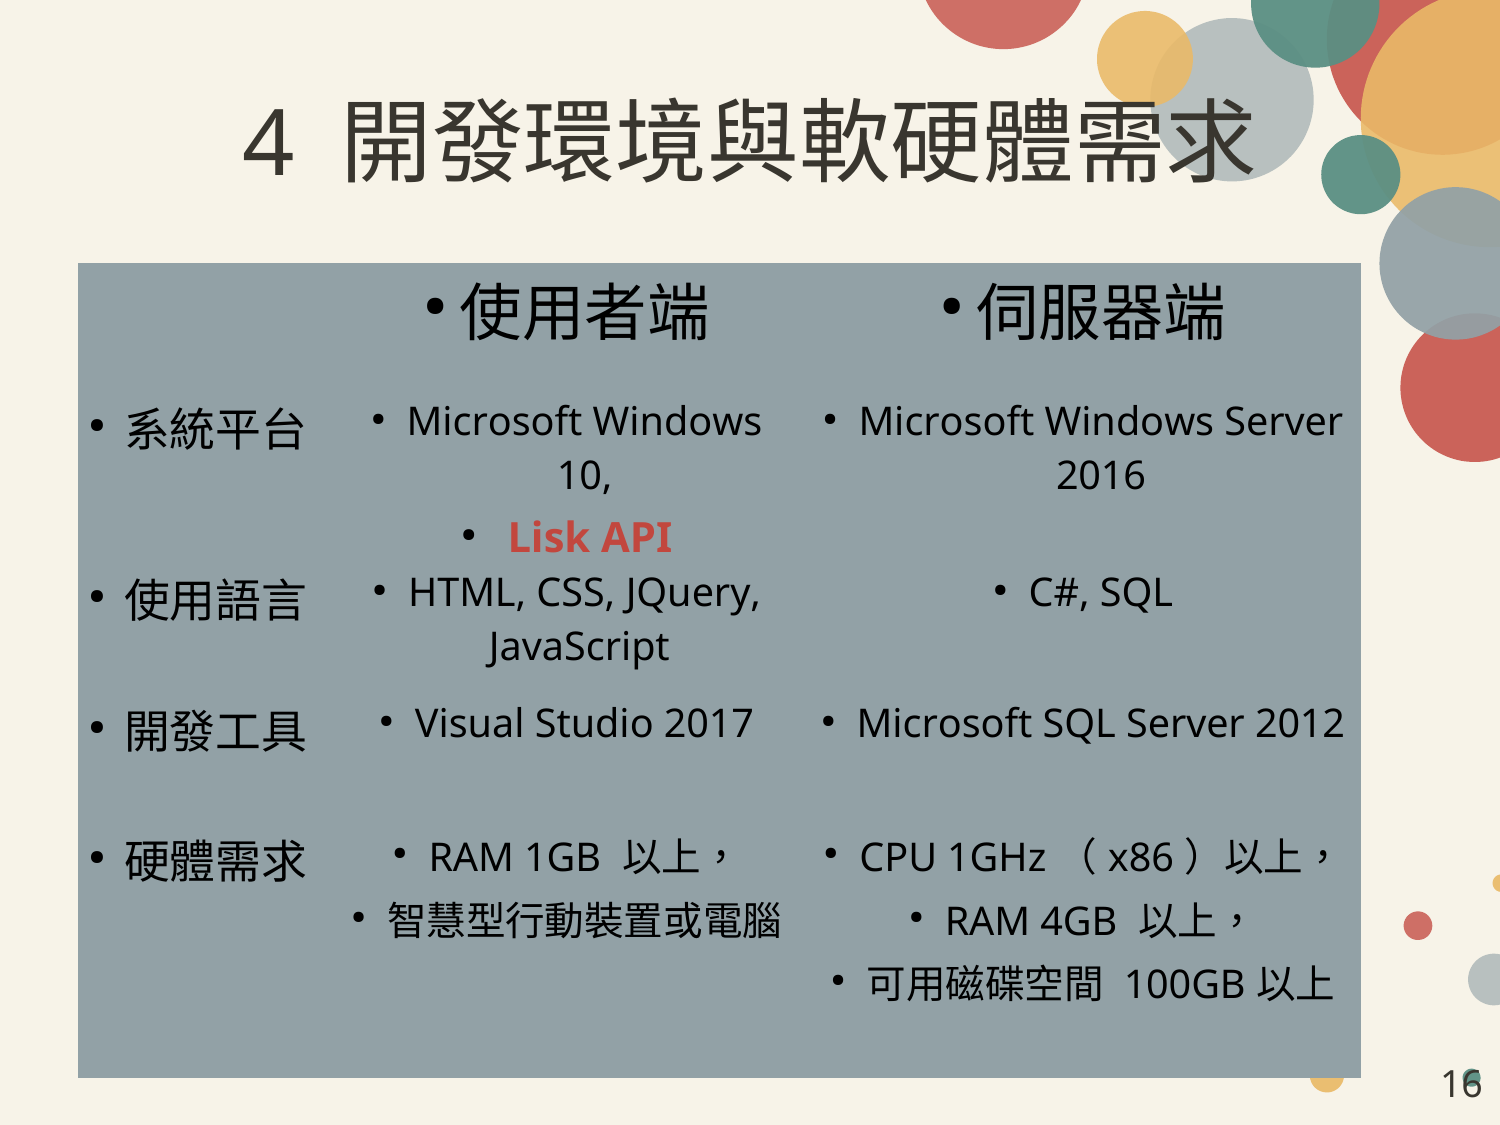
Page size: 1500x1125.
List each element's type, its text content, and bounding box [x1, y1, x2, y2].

table_header [78, 263, 328, 393]
text_box [1099, 0, 1500, 462]
text_box [1468, 953, 1500, 1006]
table_cell Visual Studio 2017 [328, 695, 795, 826]
table_cell 使用語言 [78, 564, 328, 695]
text_box [1310, 1078, 1344, 1093]
text_box 16 [1425, 1052, 1500, 1113]
table_cell 硬體需求 [78, 826, 328, 1078]
table_cell 系統平台 [78, 393, 328, 564]
table_cell 開發工具 [78, 695, 328, 826]
text_box [1492, 874, 1500, 892]
table_header 伺服器端 [795, 263, 1361, 393]
table_cell Microsoft SQL Server 2012 [795, 695, 1361, 826]
table_cell Microsoft Windows Server 2016 [795, 393, 1361, 564]
table_cell Microsoft Windows 10, Lisk API [328, 393, 795, 564]
table_cell RAM 1GB 以上， 智慧型行動裝置或電腦 [328, 826, 795, 1078]
table_header 使用者端 [328, 263, 795, 393]
text_box [1403, 911, 1433, 940]
table_cell CPU 1GHz（x86）以上， RAM 4GB 以上， 可用磁碟空間 100GB以上 [795, 826, 1361, 1078]
table_cell HTML, CSS, JQuery, JavaScript [328, 564, 795, 695]
text_box [925, 0, 1081, 45]
title 4 開發環境與軟硬體需求 [75, 45, 1426, 233]
table_cell C#, SQL [795, 564, 1361, 695]
